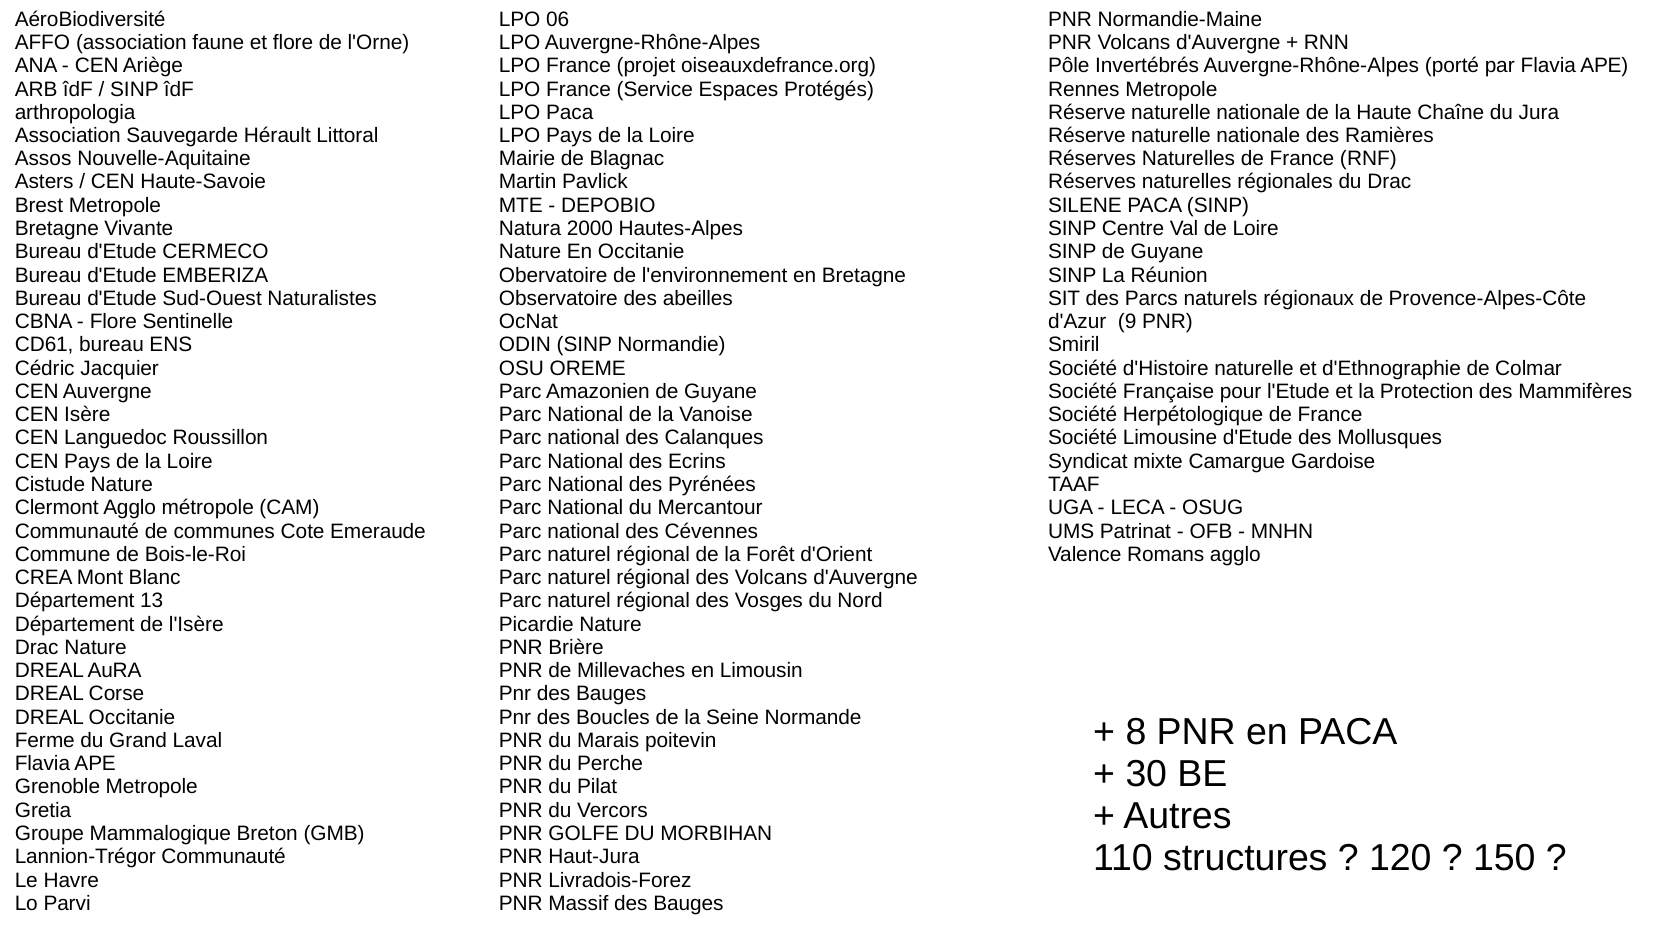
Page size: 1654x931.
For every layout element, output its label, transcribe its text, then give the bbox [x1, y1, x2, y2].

text_box PNR Normandie-Maine PNR Volcans d'Auvergne + RNN Pôle Invertébrés Auvergne-Rhône-Alpes (porté par Flavia APE) Rennes Metropole Réserve naturelle nationale de la Haute Chaîne du Jura Réserve naturelle nationale des Ramières Réserves Naturelles de France (RNF) Réserves naturelles régionales du Drac SILENE PACA (SINP) SINP Centre Val de Loire SINP de Guyane SINP La Réunion SIT des Parcs naturels régionaux de Provence-Alpes-Côte d'Azur (9 PNR) Smiril Société d'Histoire naturelle et d'Ethnographie de Colmar Société Française pour l'Etude et la Protection des Mammifères Société Herpétologique de France Société Limousine d'Etude des Mollusques Syndicat mixte Camargue Gardoise TAAF UGA - LECA - OSUG UMS Patrinat - OFB - MNHN Valence Romans agglo [1033, 0, 1654, 574]
text_box + 8 PNR en PACA + 30 BE + Autres 110 structures ? 120 ? 150 ? [1078, 703, 1582, 886]
text_box LPO 06 LPO Auvergne-Rhône-Alpes LPO France (projet oiseauxdefrance.org) LPO France (Service Espaces Protégés) LPO Paca LPO Pays de la Loire Mairie de Blagnac Martin Pavlick MTE - DEPOBIO Natura 2000 Hautes-Alpes Nature En Occitanie Obervatoire de l'environnement en Bretagne Observatoire des abeilles OcNat ODIN (SINP Normandie) OSU OREME Parc Amazonien de Guyane Parc National de la Vanoise Parc national des Calanques Parc National des Ecrins Parc National des Pyrénées Parc National du Mercantour Parc national des Cévennes Parc naturel régional de la Forêt d'Orient Parc naturel régional des Volcans d'Auvergne Parc naturel régional des Vosges du Nord Picardie Nature PNR Brière PNR de Millevaches en Limousin Pnr des Bauges Pnr des Boucles de la Seine Normande PNR du Marais poitevin PNR du Perche PNR du Pilat PNR du Vercors PNR GOLFE DU MORBIHAN PNR Haut-Jura PNR Livradois-Forez PNR Massif des Bauges [484, 0, 1075, 931]
text_box AéroBiodiversité AFFO (association faune et flore de l'Orne) ANA - CEN Ariège ARB îdF / SINP îdF arthropologia Association Sauvegarde Hérault Littoral Assos Nouvelle-Aquitaine Asters / CEN Haute-Savoie Brest Metropole Bretagne Vivante Bureau d'Etude CERMECO Bureau d'Etude EMBERIZA Bureau d'Etude Sud-Ouest Naturalistes CBNA - Flore Sentinelle CD61, bureau ENS Cédric Jacquier CEN Auvergne CEN Isère CEN Languedoc Roussillon CEN Pays de la Loire Cistude Nature Clermont Agglo métropole (CAM) Communauté de communes Cote Emeraude Commune de Bois-le-Roi CREA Mont Blanc Département 13 Département de l'Isère Drac Nature DREAL AuRA DREAL Corse DREAL Occitanie Ferme du Grand Laval Flavia APE Grenoble Metropole Gretia Groupe Mammalogique Breton (GMB) Lannion-Trégor Communauté Le Havre Lo Parvi [0, 0, 484, 931]
